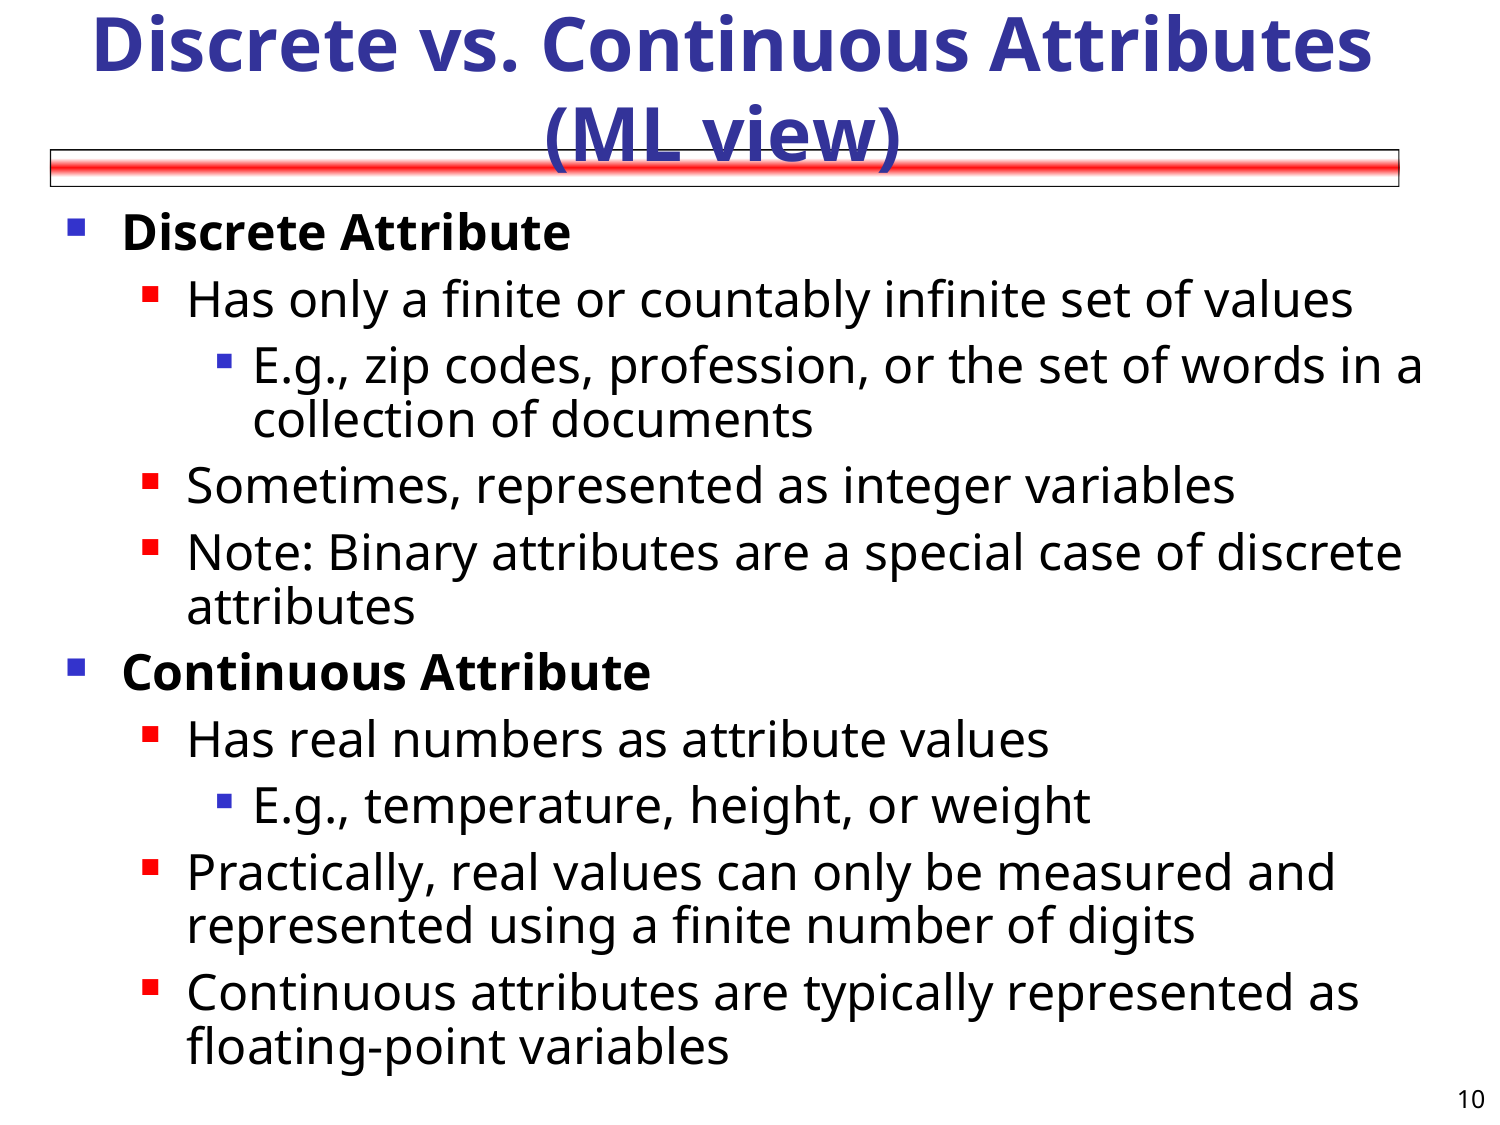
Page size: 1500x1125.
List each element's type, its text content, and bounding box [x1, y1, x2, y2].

list Discrete Attribute Has only a finite or countably infinite set of values E.g., zip codes, profession, or the set of words in a collection of documents Sometimes, represented as integer variables Note: Binary attributes are a special case of discrete attributes Continuous Attribute Has real numbers as attribute values E.g., temperature, height, or weight Practically, real values can only be measured and represented using a finite number of digits Continuous attributes are typically represented as floating-point variables [50, 199, 1450, 1125]
text_box <number> [1450, 1062, 1500, 1125]
title Discrete vs. Continuous Attributes (ML view) [14, 0, 1452, 185]
